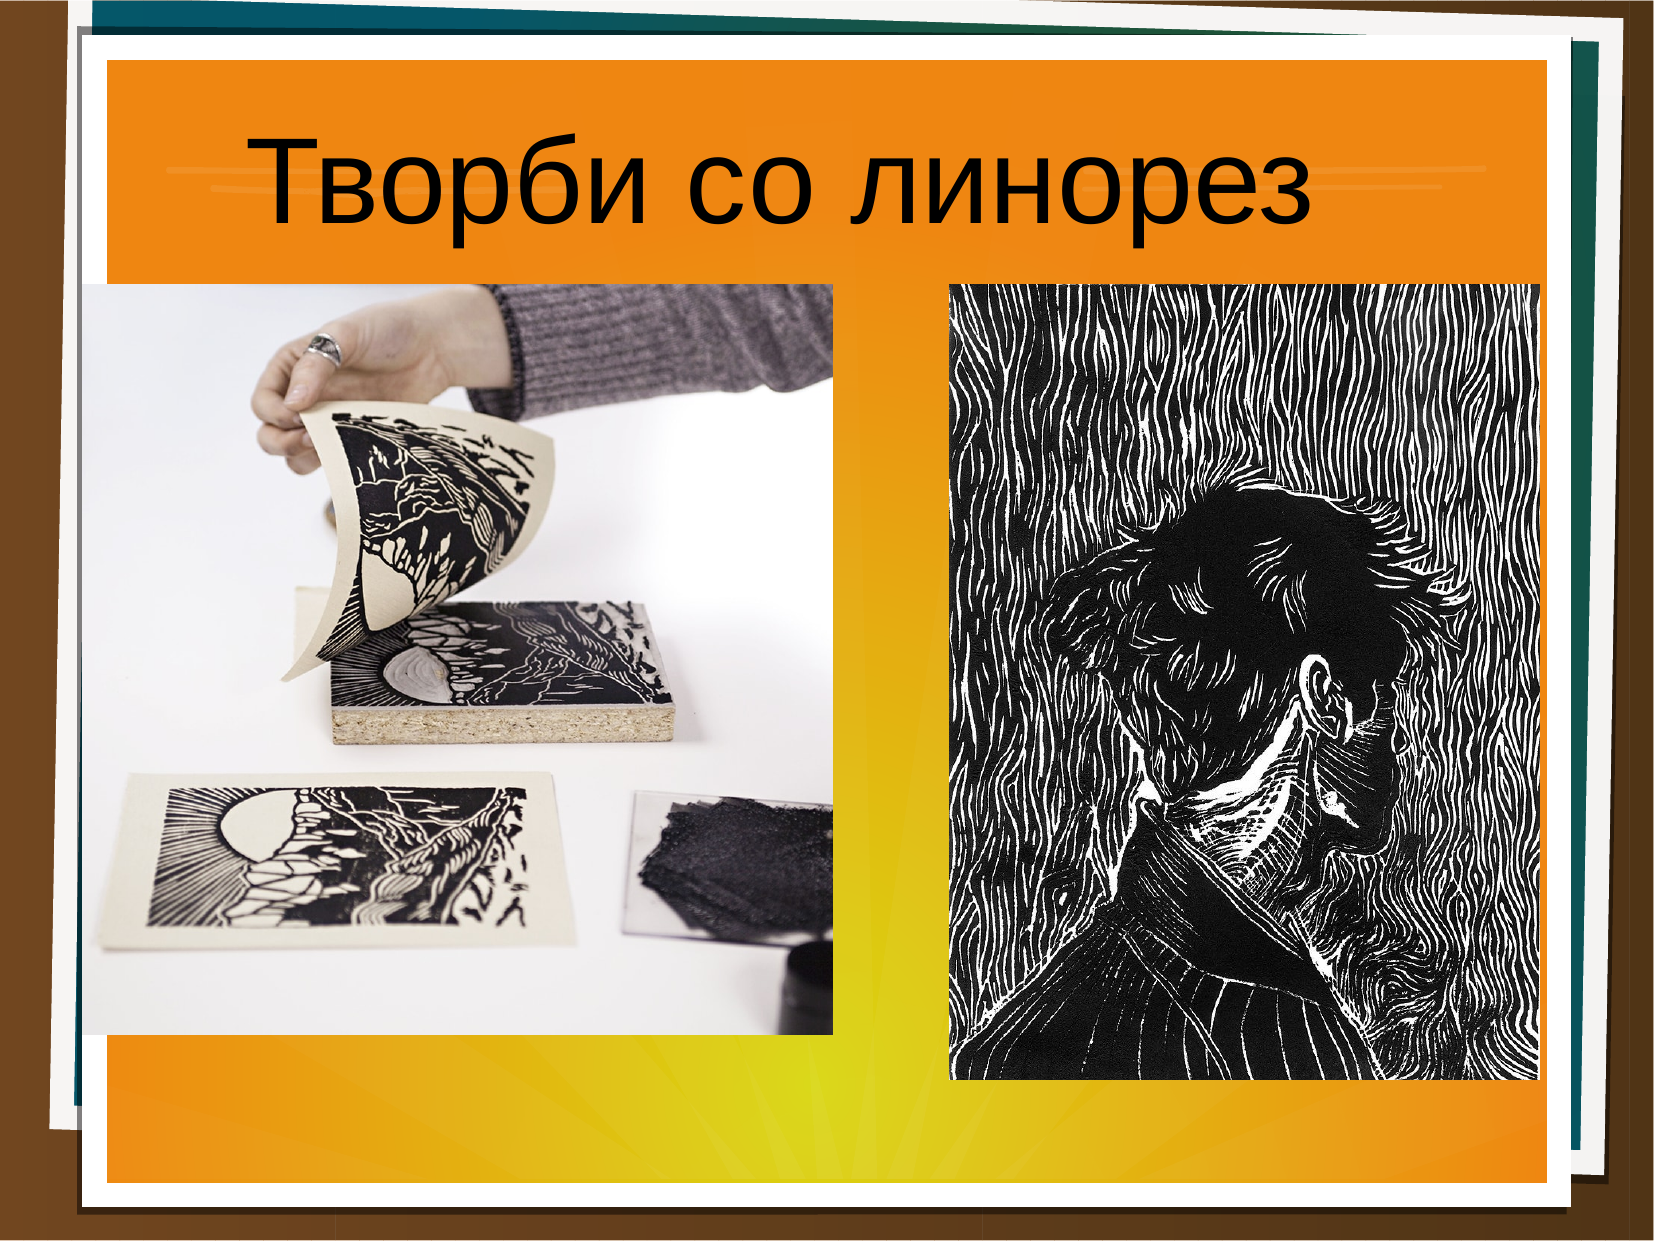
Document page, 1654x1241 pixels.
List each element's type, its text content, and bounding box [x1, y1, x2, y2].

picture [82, 284, 833, 1035]
picture [949, 284, 1540, 1081]
title Творби со линорез [225, 0, 1336, 376]
